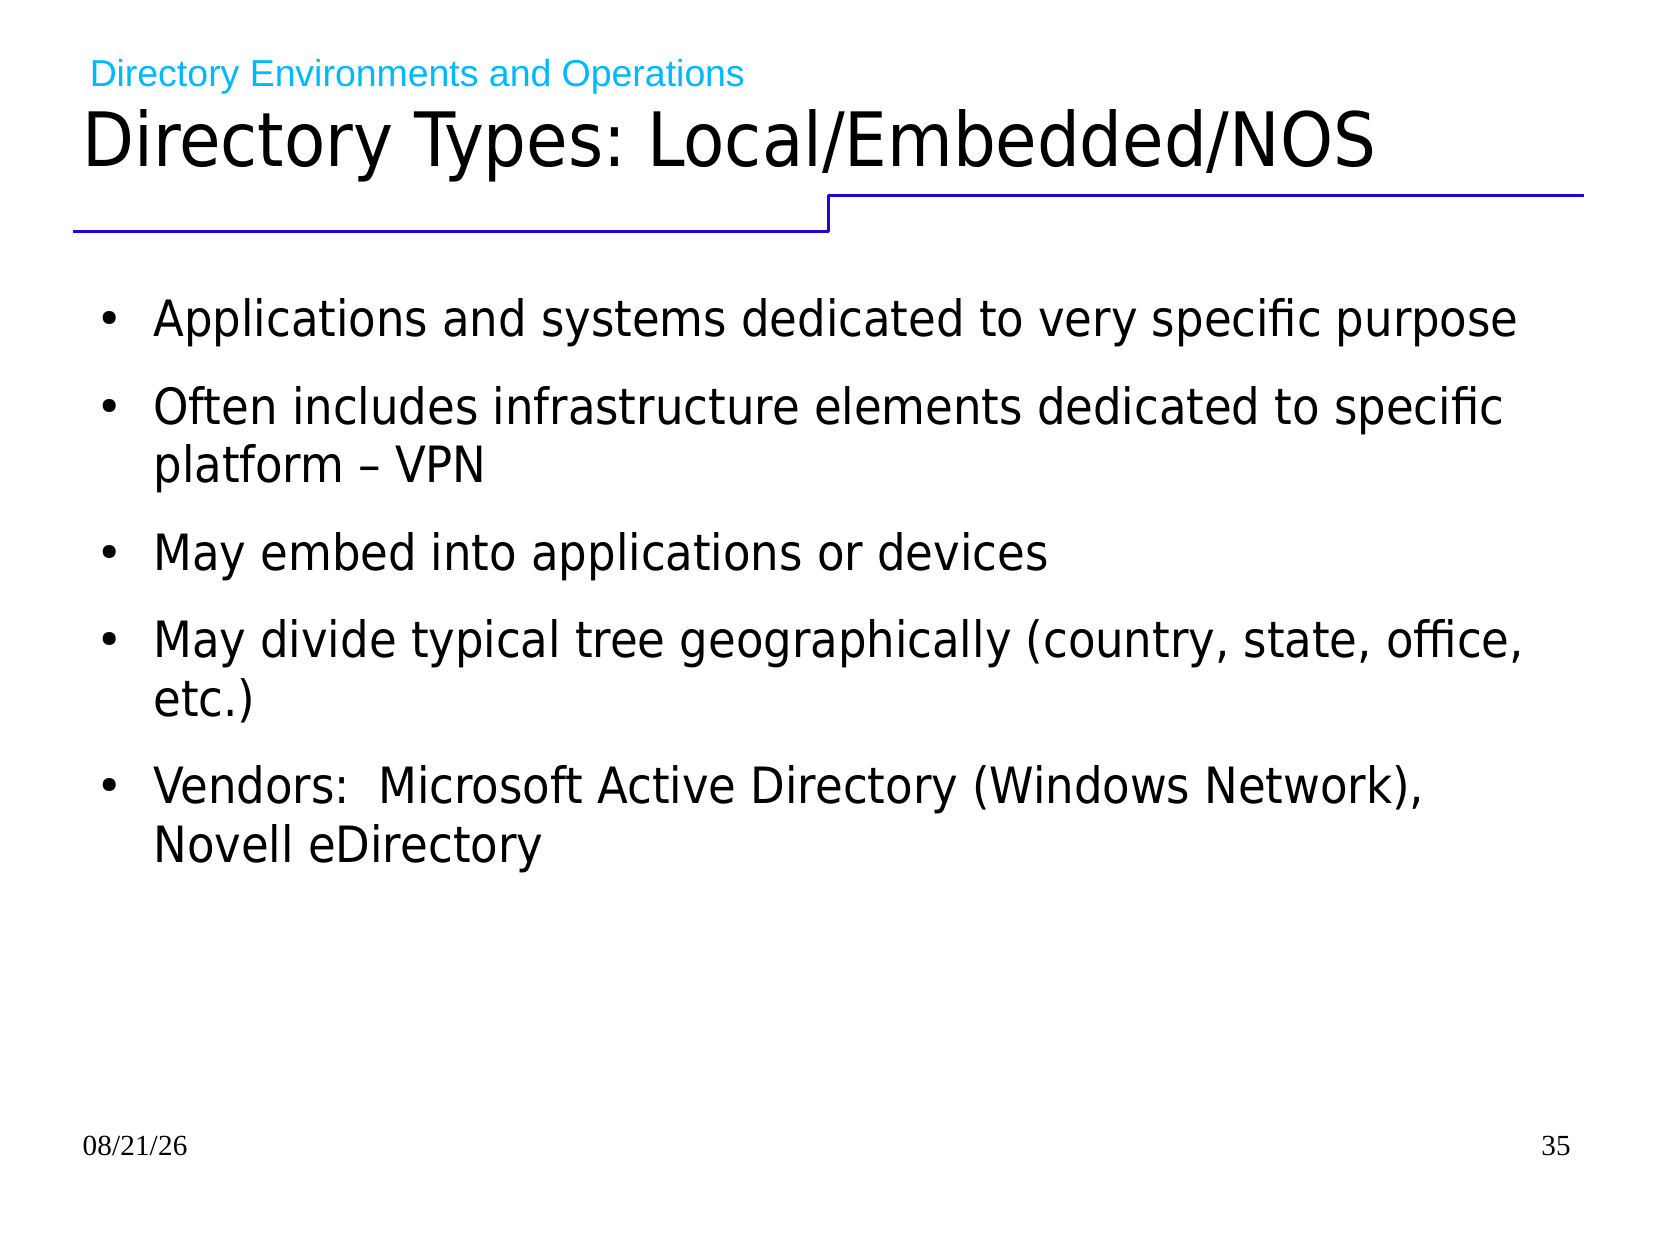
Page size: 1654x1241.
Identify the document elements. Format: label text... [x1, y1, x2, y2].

list Applications and systems dedicated to very specific purpose Often includes infrastructure elements dedicated to specific platform – VPN May embed into applications or devices May divide typical tree geographically (country, state, office, etc.) Vendors: Microsoft Active Directory (Windows Network), Novell eDirectory [82, 290, 1571, 1109]
text_box Directory Environments and Operations [75, 45, 781, 103]
title Directory Types: Local/Embedded/NOS [82, 49, 1571, 232]
